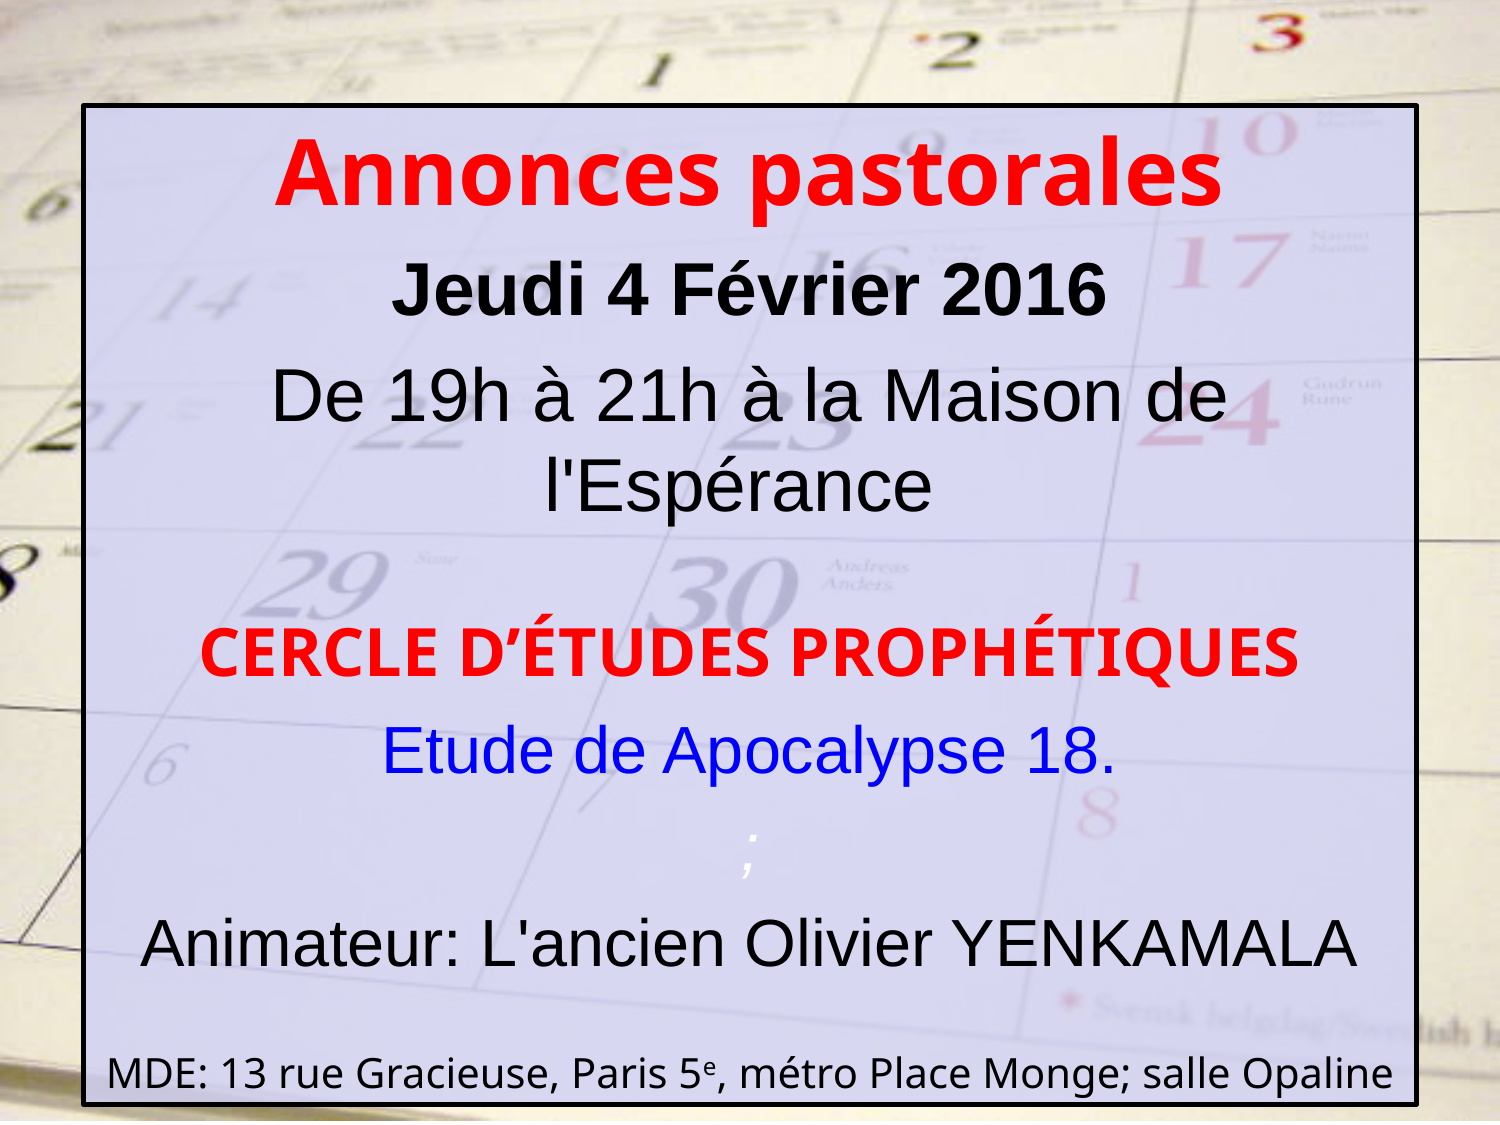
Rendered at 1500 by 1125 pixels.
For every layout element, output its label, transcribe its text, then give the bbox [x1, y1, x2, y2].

picture [0, 0, 1500, 1122]
text_box Annonces pastorales Jeudi 4 Février 2016 De 19h à 21h à la Maison de l'Espérance CERCLE D’ÉTUDES PROPHÉTIQUES Etude de Apocalypse 18. ; Animateur: L'ancien Olivier YENKAMALA MDE: 13 rue Gracieuse, Paris 5e, métro Place Monge; salle Opaline [83, 105, 1417, 1105]
